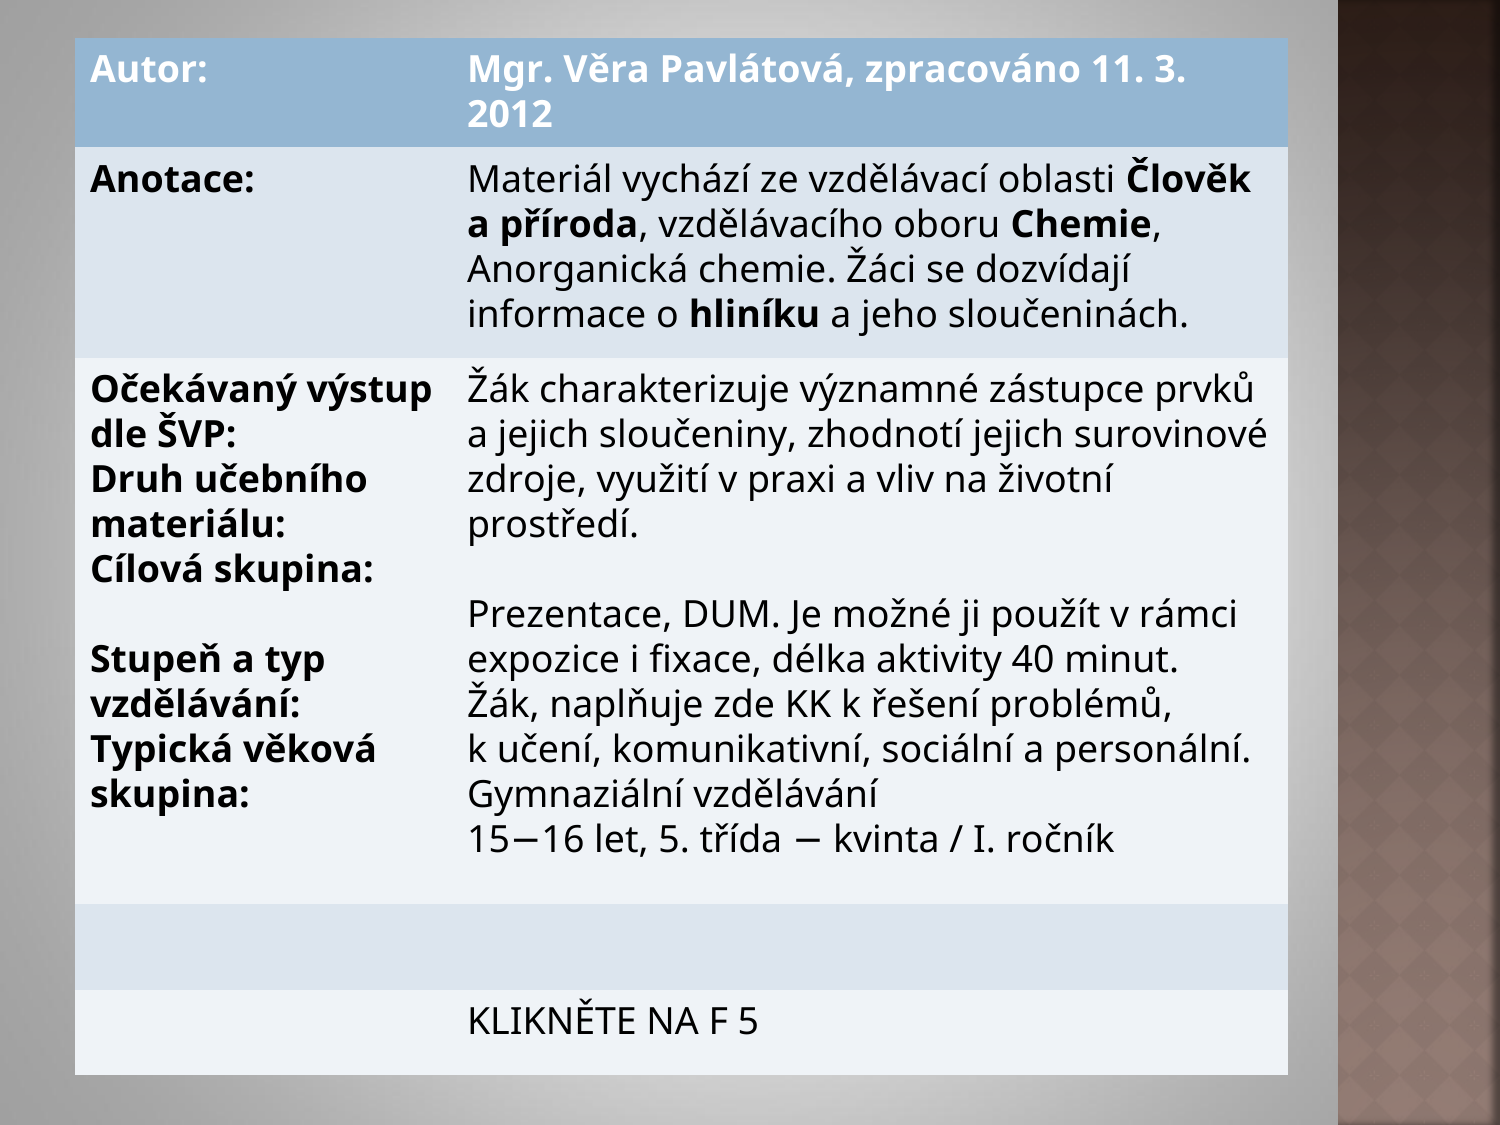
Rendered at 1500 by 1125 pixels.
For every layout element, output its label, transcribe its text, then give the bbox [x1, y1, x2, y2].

table_cell [75, 904, 452, 990]
table_cell Očekávaný výstup dle ŠVP: Druh učebního materiálu: Cílová skupina: Stupeň a typ vzdělávání: Typická věková skupina: [75, 358, 452, 904]
picture [0, 0, 1500, 1125]
table_header Autor: [75, 38, 452, 147]
table_cell KLIKNĚTE NA F 5 [452, 990, 1288, 1075]
table_header Mgr. Věra Pavlátová, zpracováno 11. 3. 2012 [452, 38, 1288, 147]
table_cell Materiál vychází ze vzdělávací oblasti Člověk a příroda, vzdělávacího oboru Chemie, Anorganická chemie. Žáci se dozvídají informace o hliníku a jeho sloučeninách. [452, 147, 1288, 358]
table_cell Anotace: [75, 147, 452, 358]
table_cell Žák charakterizuje významné zástupce prvků a jejich sloučeniny, zhodnotí jejich surovinové zdroje, využití v praxi a vliv na životní prostředí. Prezentace, DUM. Je možné ji použít v rámci expozice i fixace, délka aktivity 40 minut. Žák, naplňuje zde KK k řešení problémů, k učení, komunikativní, sociální a personální. Gymnaziální vzdělávání 15−16 let, 5. třída − kvinta / I. ročník [452, 358, 1288, 904]
table_cell [75, 990, 452, 1075]
table_cell [452, 904, 1288, 990]
